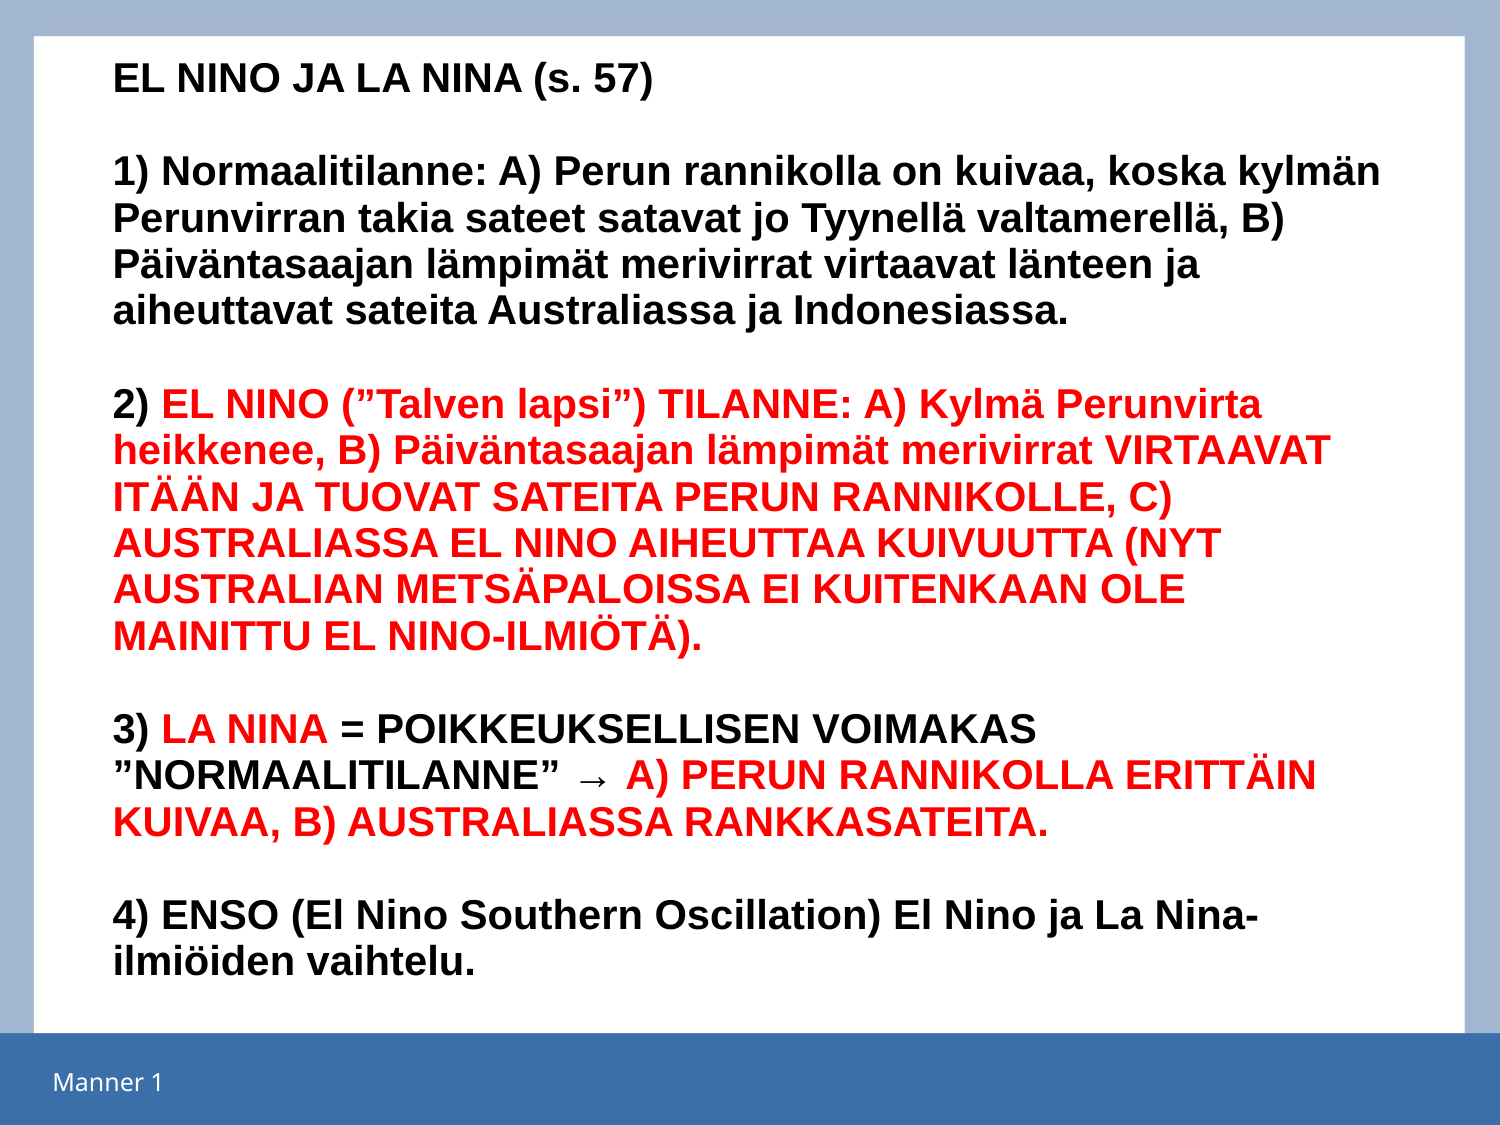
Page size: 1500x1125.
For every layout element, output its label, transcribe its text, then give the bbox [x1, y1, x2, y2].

title EL NINO JA LA NINA (s. 57) 1) Normaalitilanne: A) Perun rannikolla on kuivaa, koska kylmän Perunvirran takia sateet satavat jo Tyynellä valtamerellä, B) Päiväntasaajan lämpimät merivirrat virtaavat länteen ja aiheuttavat sateita Australiassa ja Indonesiassa. 2) EL NINO (”Talven lapsi”) TILANNE: A) Kylmä Perunvirta heikkenee, B) Päiväntasaajan lämpimät merivirrat VIRTAAVAT ITÄÄN JA TUOVAT SATEITA PERUN RANNIKOLLE, C) AUSTRALIASSA EL NINO AIHEUTTAA KUIVUUTTA (NYT AUSTRALIAN METSÄPALOISSA EI KUITENKAAN OLE MAINITTU EL NINO-ILMIÖTÄ). 3) LA NINA = POIKKEUKSELLISEN VOIMAKAS ”NORMAALITILANNE” → A) PERUN RANNIKOLLA ERITTÄIN KUIVAA, B) AUSTRALIASSA RANKKASATEITA. 4) ENSO (El Nino Southern Oscillation) El Nino ja La Nina-ilmiöiden vaihtelu. [112, 54, 1388, 985]
picture [0, 0, 1500, 1125]
